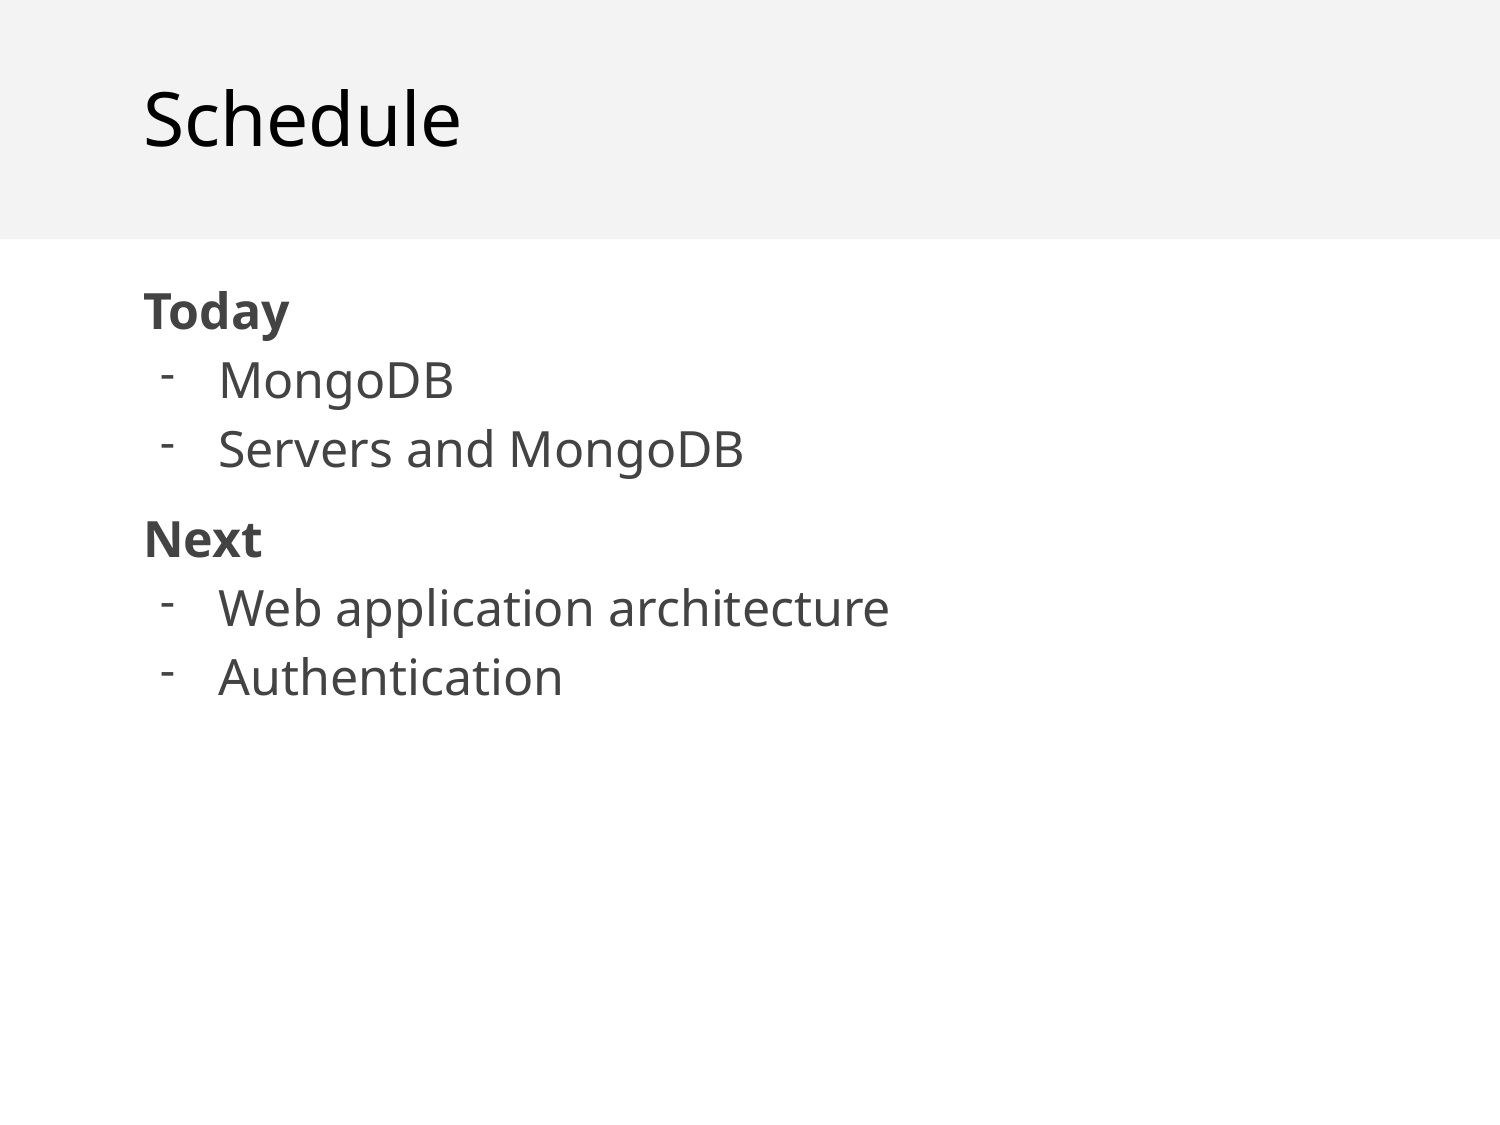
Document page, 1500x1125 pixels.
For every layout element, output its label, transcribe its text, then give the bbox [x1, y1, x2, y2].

title Schedule [128, 56, 1372, 183]
list Today MongoDB Servers and MongoDB Next Web application architecture Authentication [128, 255, 1372, 1074]
